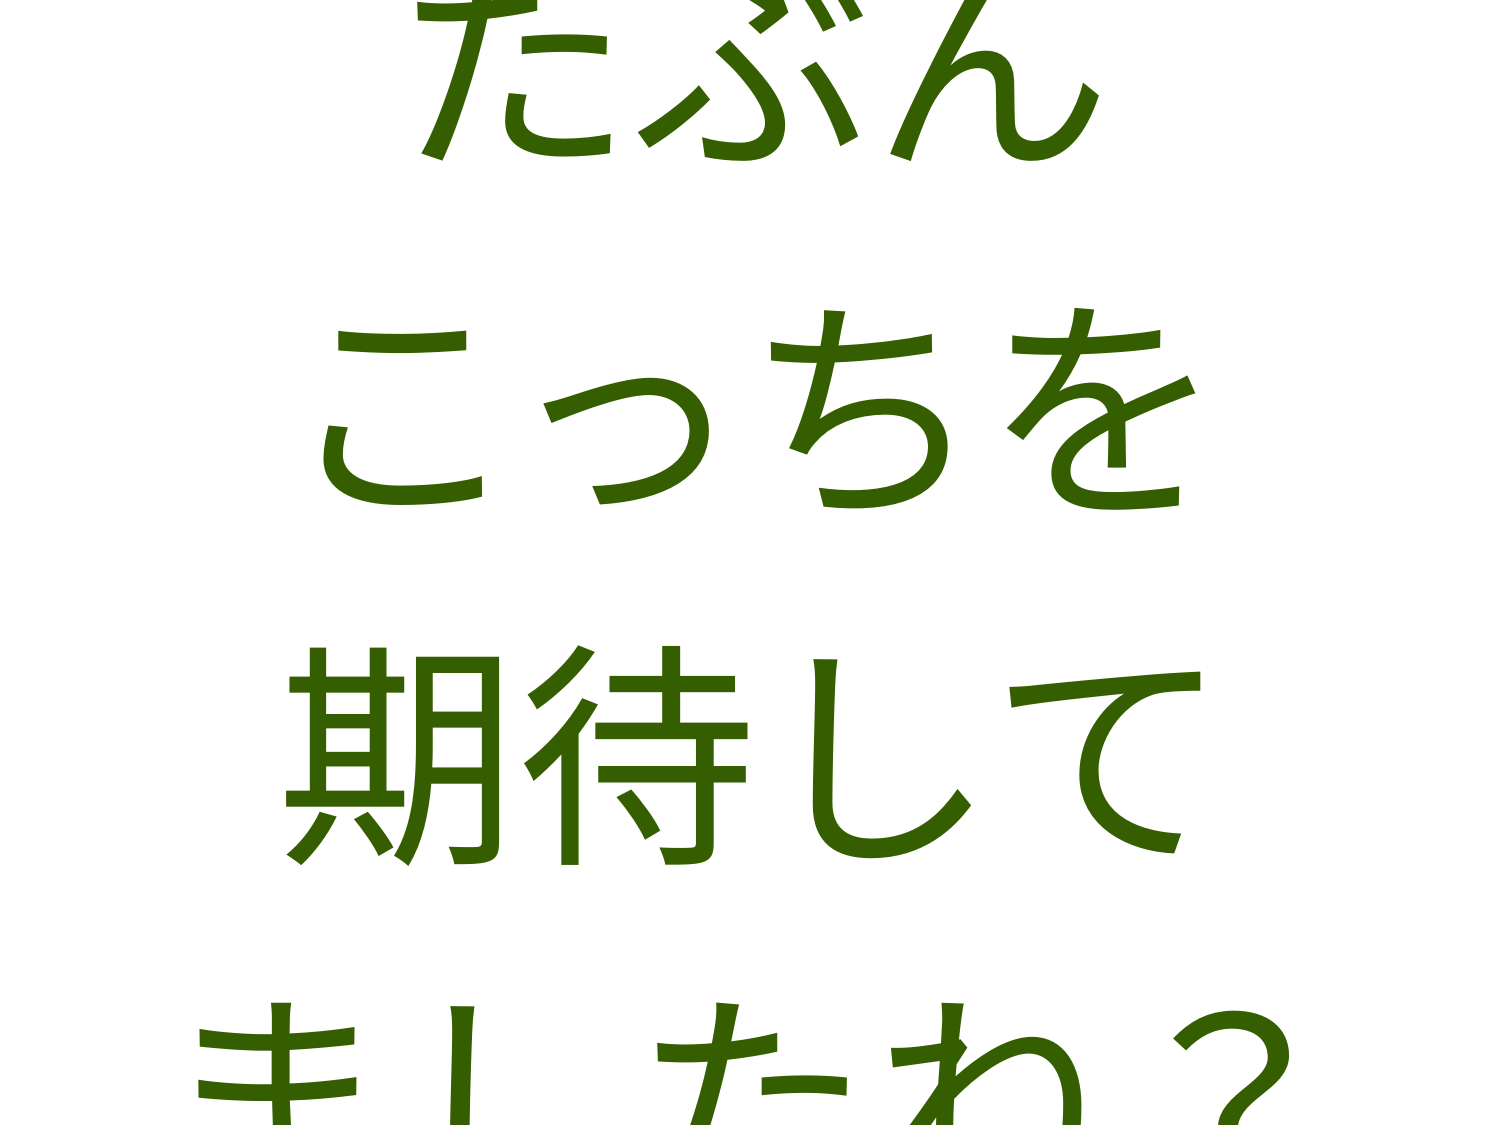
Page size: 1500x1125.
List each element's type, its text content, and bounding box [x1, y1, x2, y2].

title たぶん こっちを 期待して ましたね？ [59, 44, 1447, 1093]
